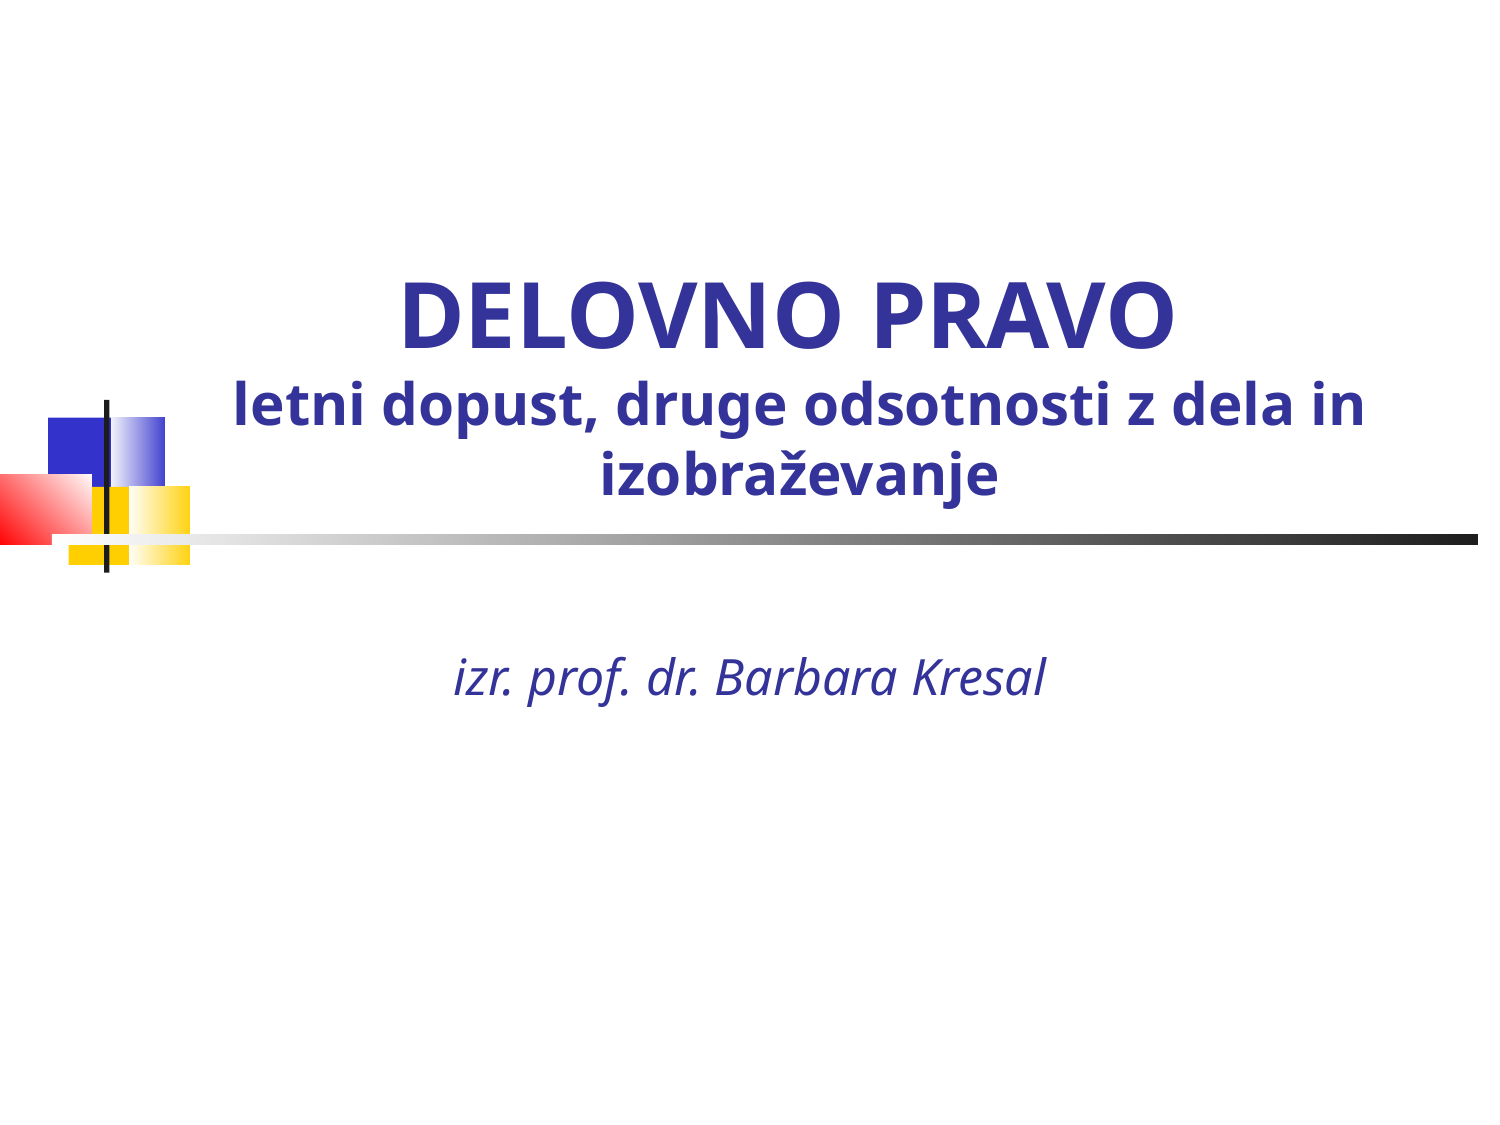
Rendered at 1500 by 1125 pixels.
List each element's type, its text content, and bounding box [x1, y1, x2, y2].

text_box izr. prof. dr. Barbara Kresal [225, 637, 1276, 926]
title DELOVNO PRAVO letni dopust, druge odsotnosti z dela in izobraževanje [162, 274, 1438, 515]
